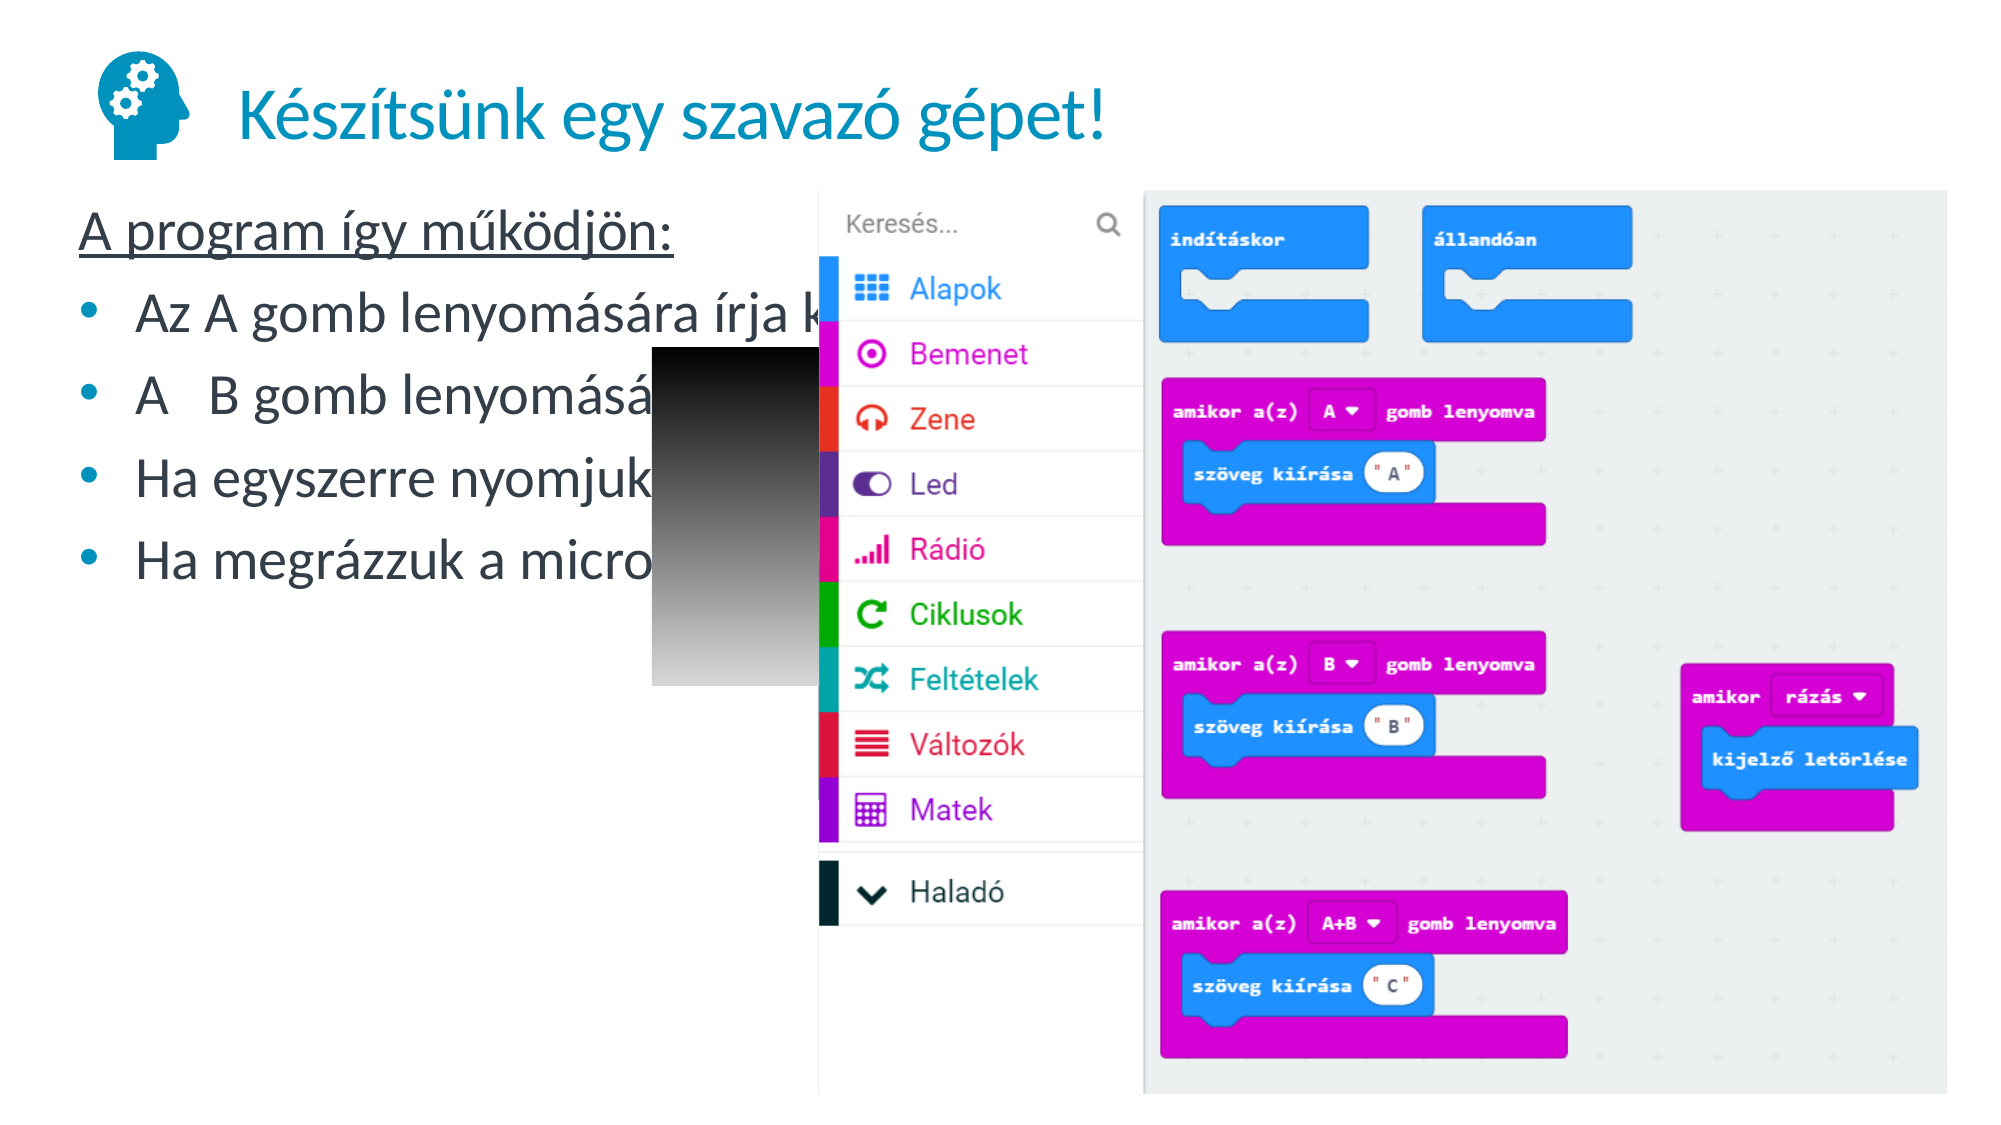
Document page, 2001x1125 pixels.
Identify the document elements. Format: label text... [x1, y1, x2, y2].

list A program így működjön: Az A gomb lenyomására írja ki az A betűt A B gomb lenyomására írja ki a B betűt Ha egyszerre nyomjuk le a két gombot, írja ki a C betűt Ha megrázzuk a microbit-et, törölje a kijelzőt [78, 192, 818, 863]
picture [818, 190, 1947, 1094]
text_box [652, 348, 819, 685]
title Készítsünk egy szavazó gépet! [238, 78, 1922, 174]
